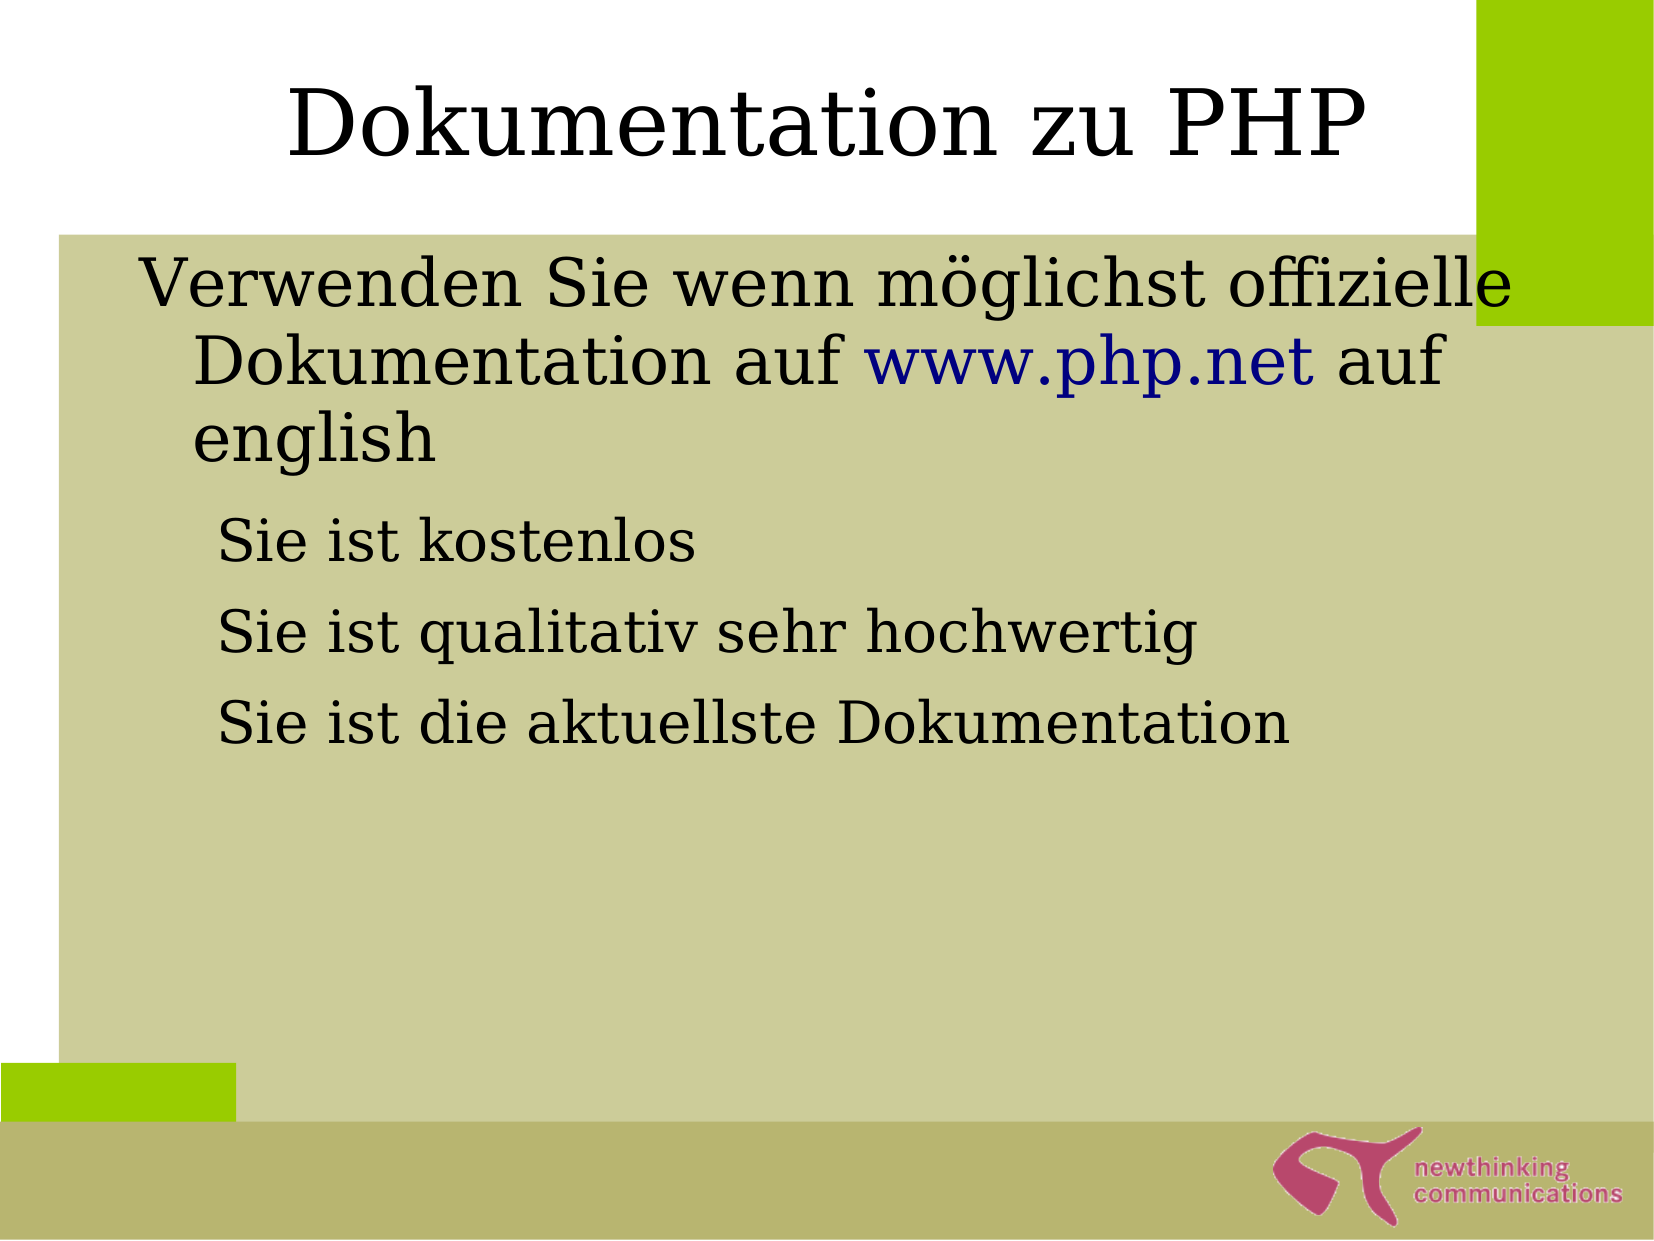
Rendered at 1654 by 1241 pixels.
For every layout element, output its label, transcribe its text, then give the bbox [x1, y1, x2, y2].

title Dokumentation zu PHP [121, 20, 1534, 228]
list Verwenden Sie wenn möglichst offizielle Dokumentation auf www.php.net auf english Sie ist kostenlos Sie ist qualitativ sehr hochwertig Sie ist die aktuellste Dokumentation [121, 244, 1534, 1026]
picture [1273, 1127, 1641, 1241]
